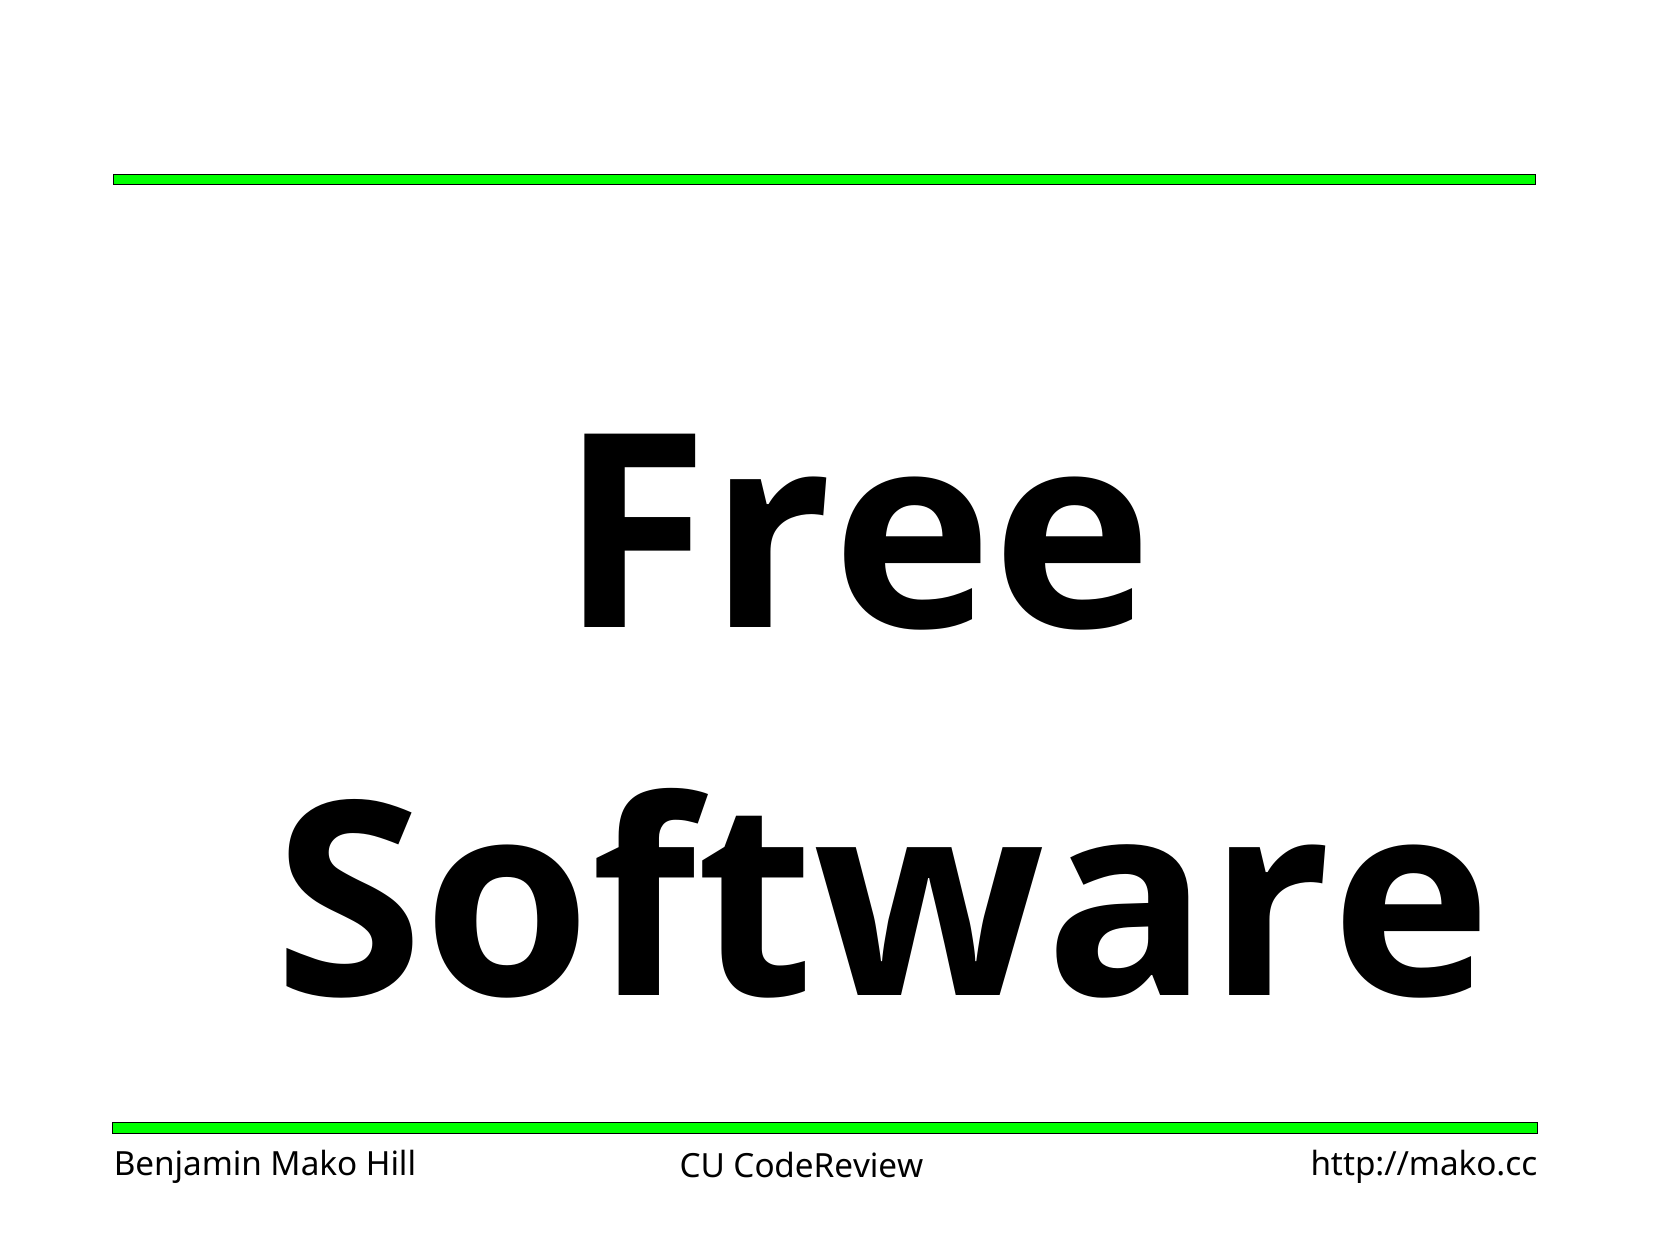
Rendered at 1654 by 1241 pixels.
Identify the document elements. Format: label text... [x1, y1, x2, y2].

list Free Software [150, 337, 1546, 1175]
